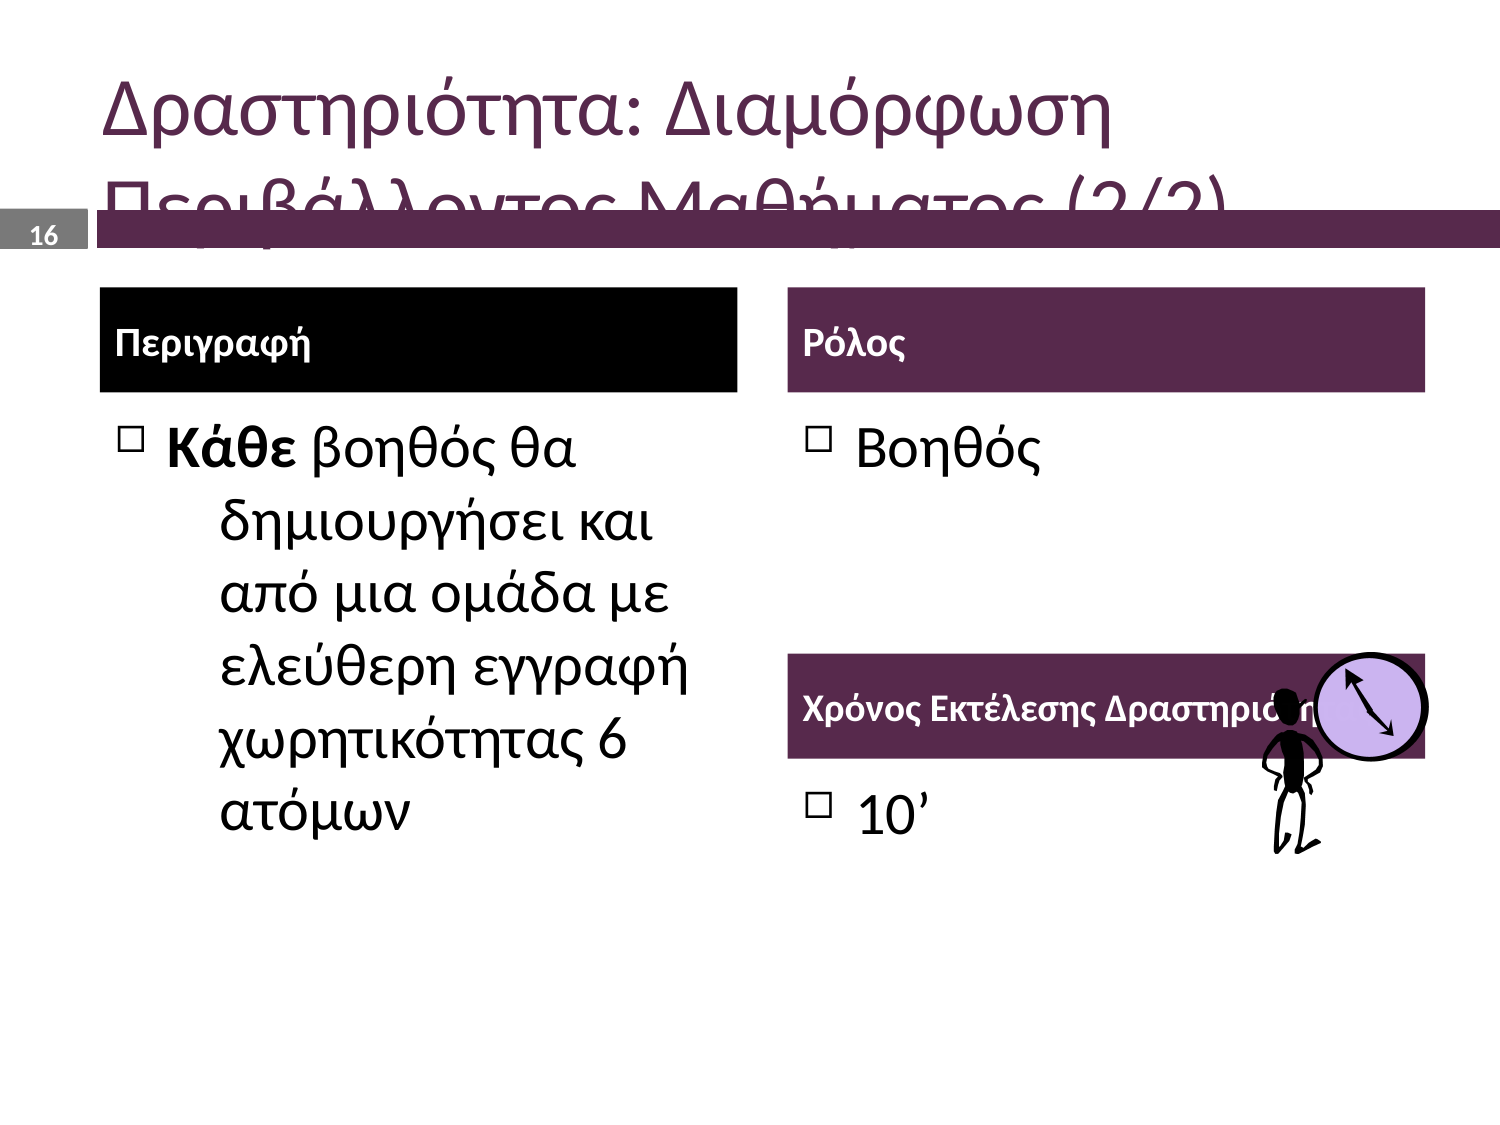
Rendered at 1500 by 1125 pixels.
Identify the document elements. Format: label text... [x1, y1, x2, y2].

list 10’ [787, 766, 1426, 988]
picture [1262, 652, 1429, 854]
list Χρόνος Εκτέλεσης Δραστηριότητας [787, 653, 1262, 759]
list Περιγραφή [99, 287, 738, 393]
list Κάθε βοηθός θα δημιουργήσει και από μια ομάδα με ελεύθερη εγγραφή χωρητικότητας 6 ατόμων [99, 399, 738, 988]
list Ρόλος [787, 287, 1426, 393]
title Δραστηριότητα: Διαμόρφωση Περιβάλλοντος Μαθήματος (2/2) [87, 44, 1426, 188]
text_box [0, 208, 88, 249]
list Βοηθός [787, 399, 1426, 634]
